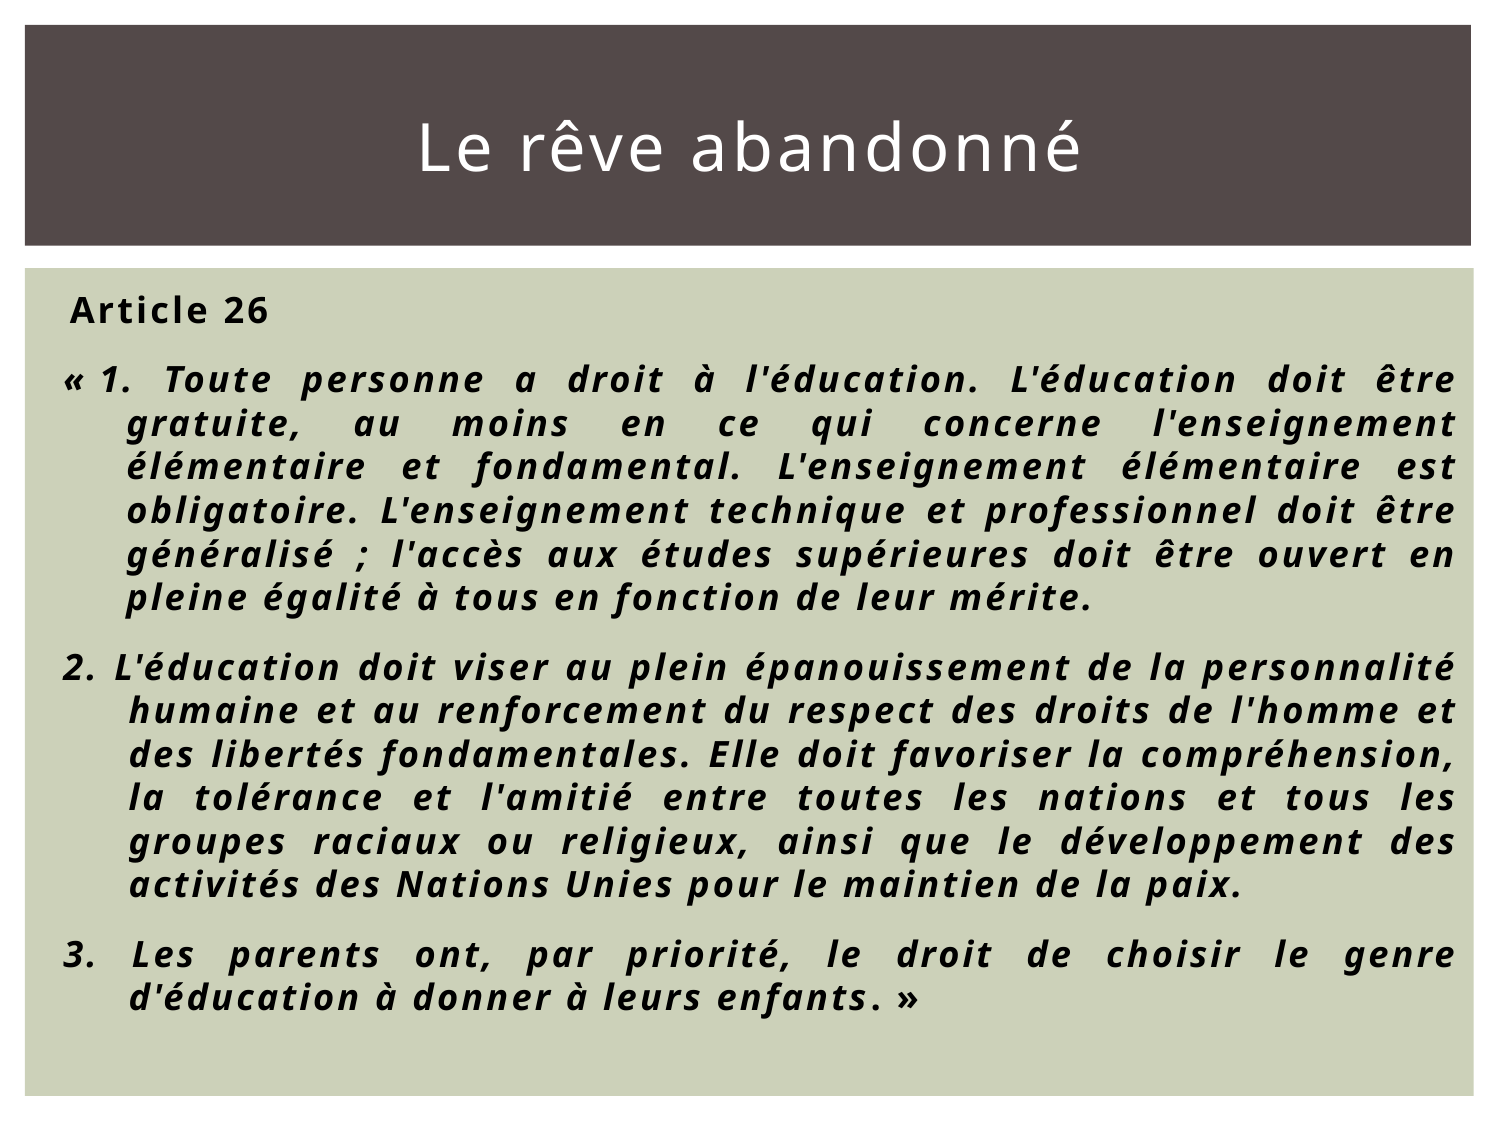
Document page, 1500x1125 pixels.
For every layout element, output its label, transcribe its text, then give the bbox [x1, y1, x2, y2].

title Le rêve abandonné [62, 58, 1438, 232]
list Article 26 « 1. Toute personne a droit à l'éducation. L'éducation doit être gratuite, au moins en ce qui concerne l'enseignement élémentaire et fondamental. L'enseignement élémentaire est obligatoire. L'enseignement technique et professionnel doit être généralisé ; l'accès aux études supérieures doit être ouvert en pleine égalité à tous en fonction de leur mérite. 2. L'éducation doit viser au plein épanouissement de la personnalité humaine et au renforcement du respect des droits de l'homme et des libertés fondamentales. Elle doit favoriser la compréhension, la tolérance et l'amitié entre toutes les nations et tous les groupes raciaux ou religieux, ainsi que le développement des activités des Nations Unies pour le maintien de la paix. 3. Les parents ont, par priorité, le droit de choisir le genre d'éducation à donner à leurs enfants. » [48, 279, 1475, 1061]
